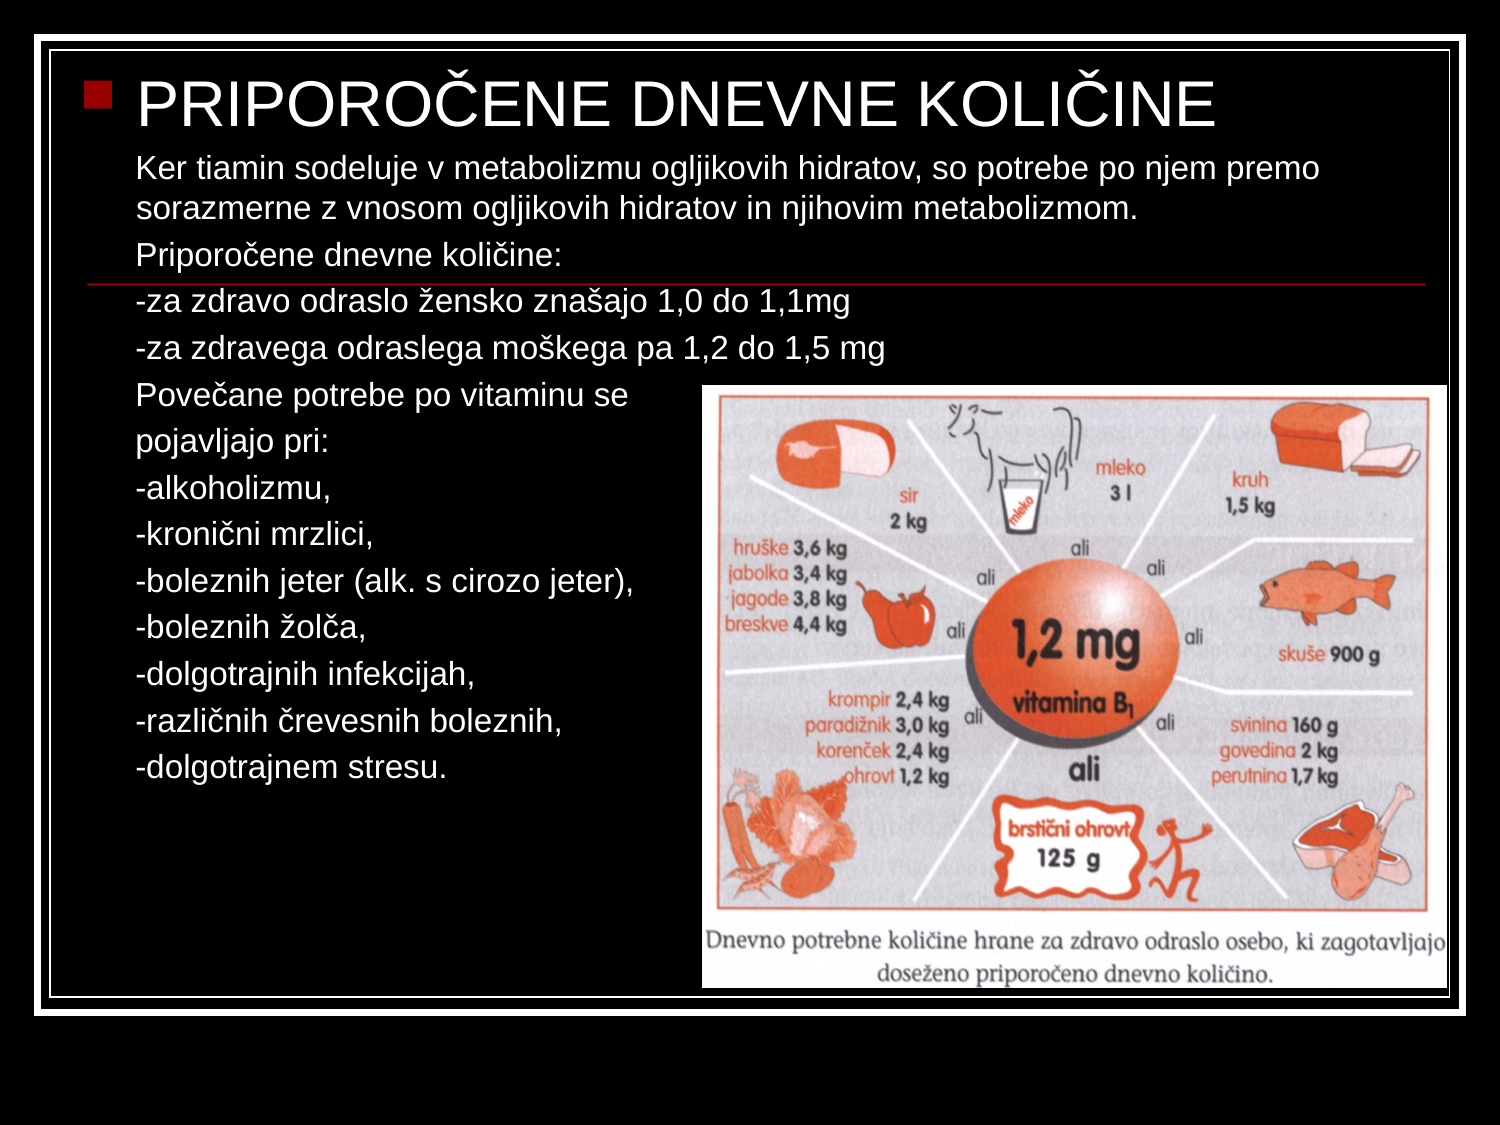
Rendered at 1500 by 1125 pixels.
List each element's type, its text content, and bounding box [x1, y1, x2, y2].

list PRIPOROČENE DNEVNE KOLIČINE Ker tiamin sodeluje v metabolizmu ogljikovih hidratov, so potrebe po njem premo sorazmerne z vnosom ogljikovih hidratov in njihovim metabolizmom. Priporočene dnevne količine: -za zdravo odraslo žensko znašajo 1,0 do 1,1mg -za zdravega odraslega moškega pa 1,2 do 1,5 mg Povečane potrebe po vitaminu se pojavljajo pri: -alkoholizmu, -kronični mrzlici, -boleznih jeter (alk. s cirozo jeter), -boleznih žolča, -dolgotrajnih infekcijah, -različnih črevesnih boleznih, -dolgotrajnem stresu. [64, 54, 1425, 988]
picture [702, 385, 1447, 988]
